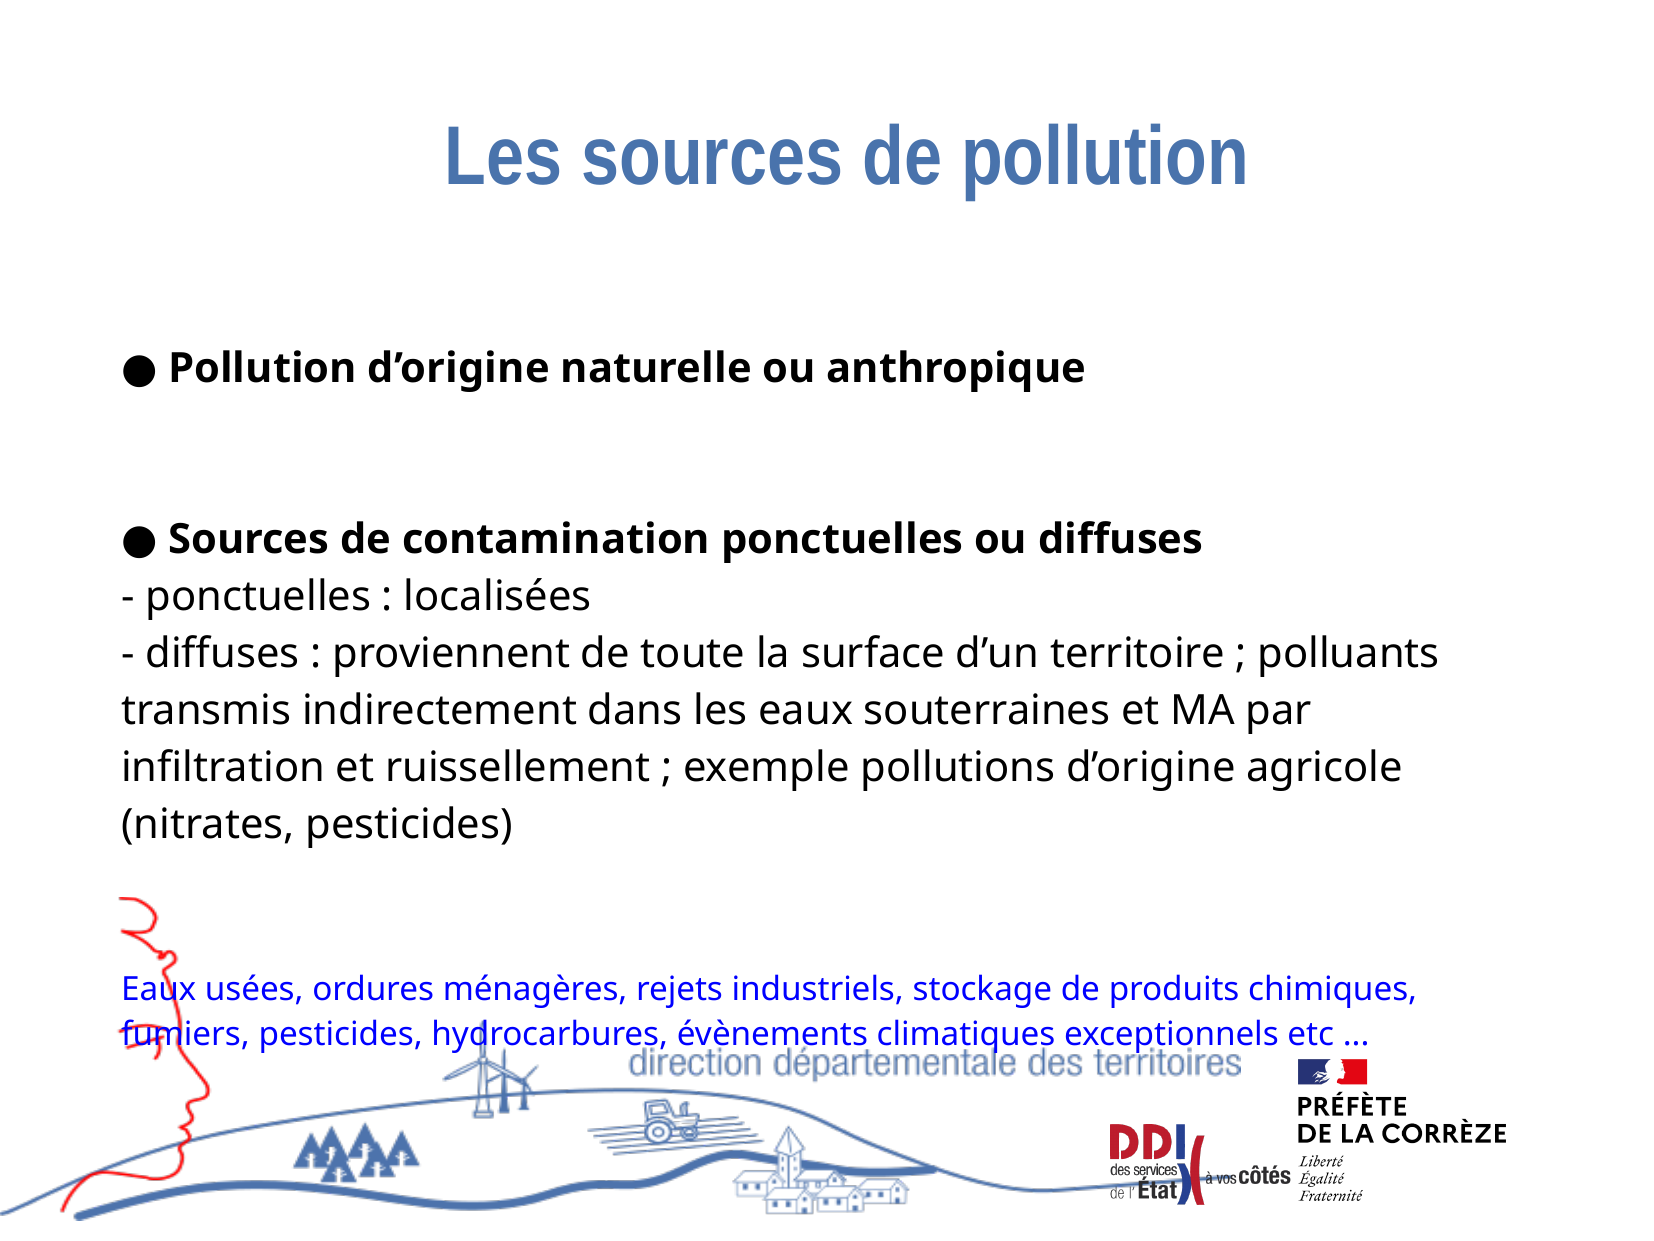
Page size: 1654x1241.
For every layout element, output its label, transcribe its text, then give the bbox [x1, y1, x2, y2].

text_box ● Pollution d’origine naturelle ou anthropique ● Sources de contamination ponctuelles ou diffuses - ponctuelles : localisées - diffuses : proviennent de toute la surface d’un territoire ; polluants transmis indirectement dans les eaux souterraines et MA par infiltration et ruissellement ; exemple pollutions d’origine agricole (nitrates, pesticides) Eaux usées, ordures ménagères, rejets industriels, stockage de produits chimiques, fumiers, pesticides, hydrocarbures, évènements climatiques exceptionnels etc ... [106, 330, 1536, 1090]
picture [0, 897, 1291, 1221]
text_box Les sources de pollution [242, 106, 1453, 203]
picture [1298, 1090, 1506, 1201]
